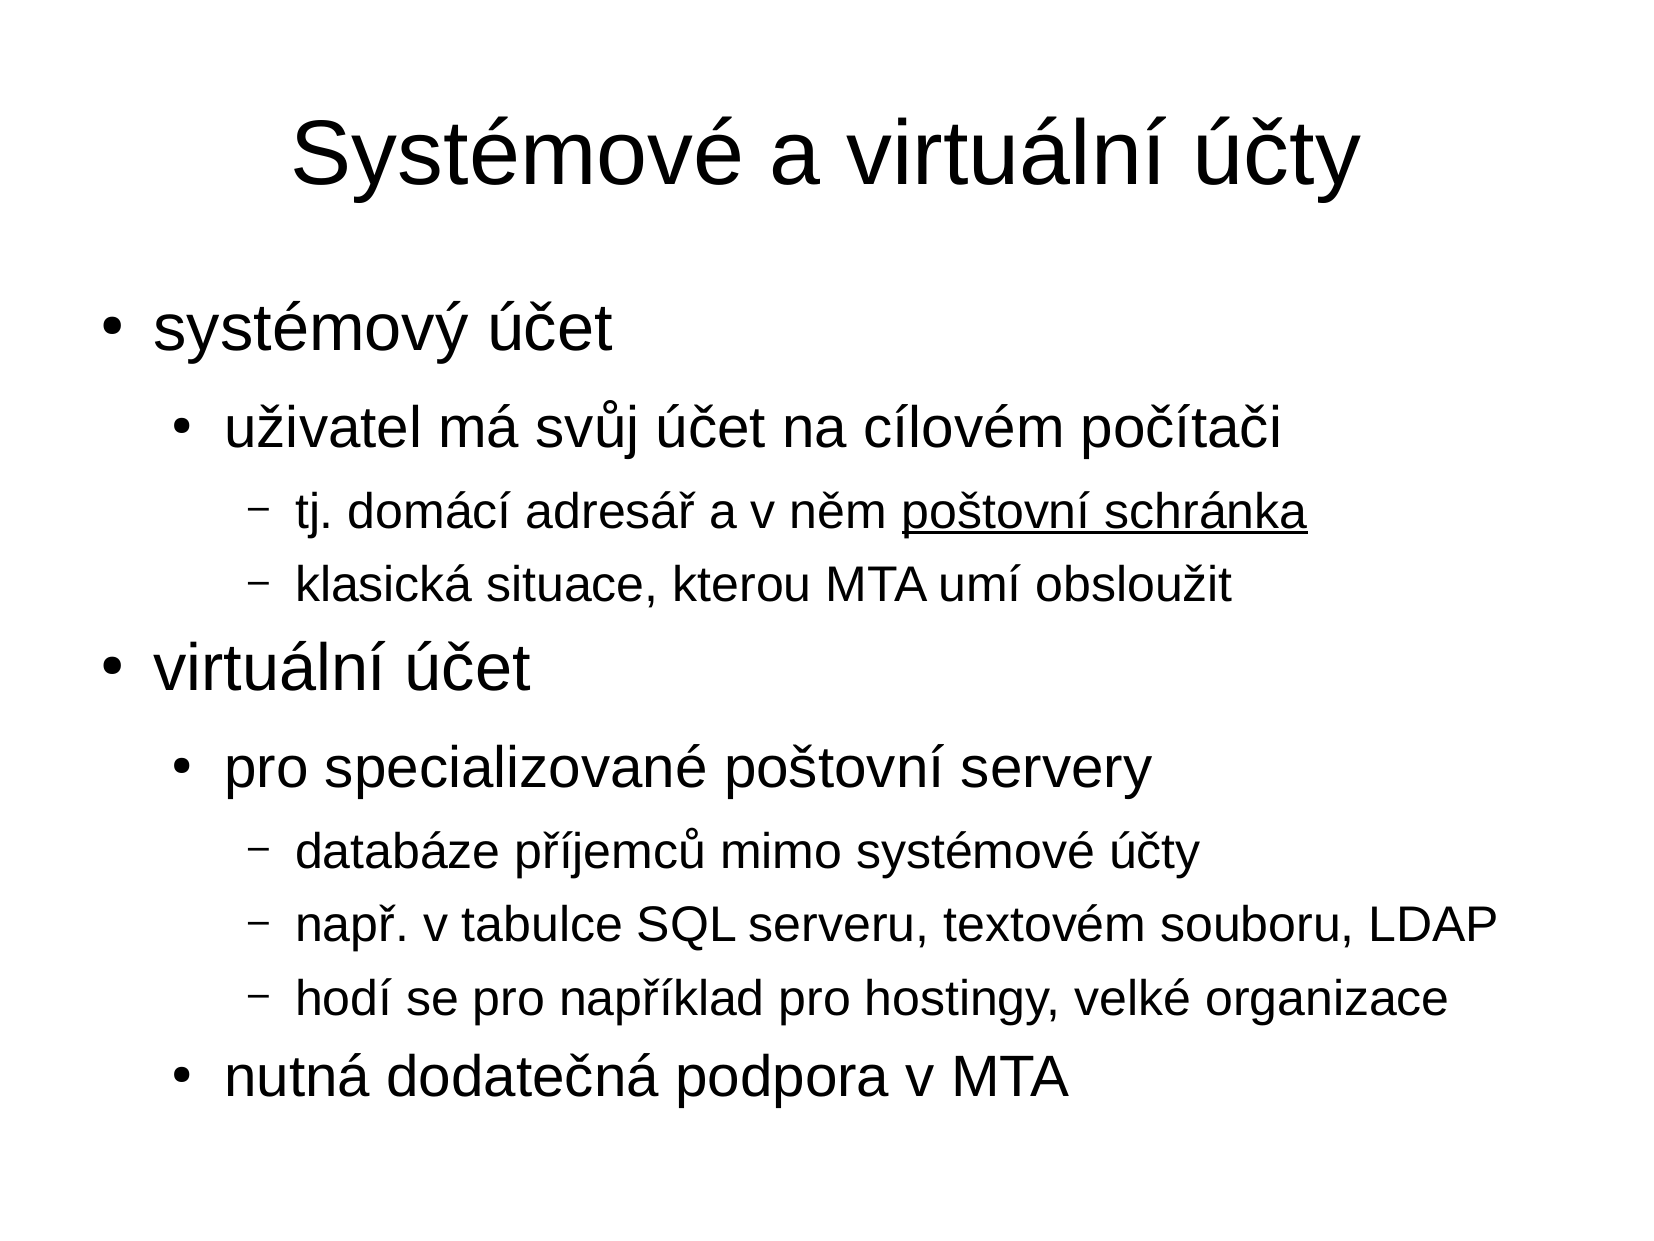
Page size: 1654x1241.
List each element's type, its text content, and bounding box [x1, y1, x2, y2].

list systémový účet uživatel má svůj účet na cílovém počítači tj. domácí adresář a v něm poštovní schránka klasická situace, kterou MTA umí obsloužit virtuální účet pro specializované poštovní servery databáze příjemců mimo systémové účty např. v tabulce SQL serveru, textovém souboru, LDAP hodí se pro například pro hostingy, velké organizace nutná dodatečná podpora v MTA [82, 290, 1571, 1109]
title Systémové a virtuální účty [82, 49, 1571, 257]
